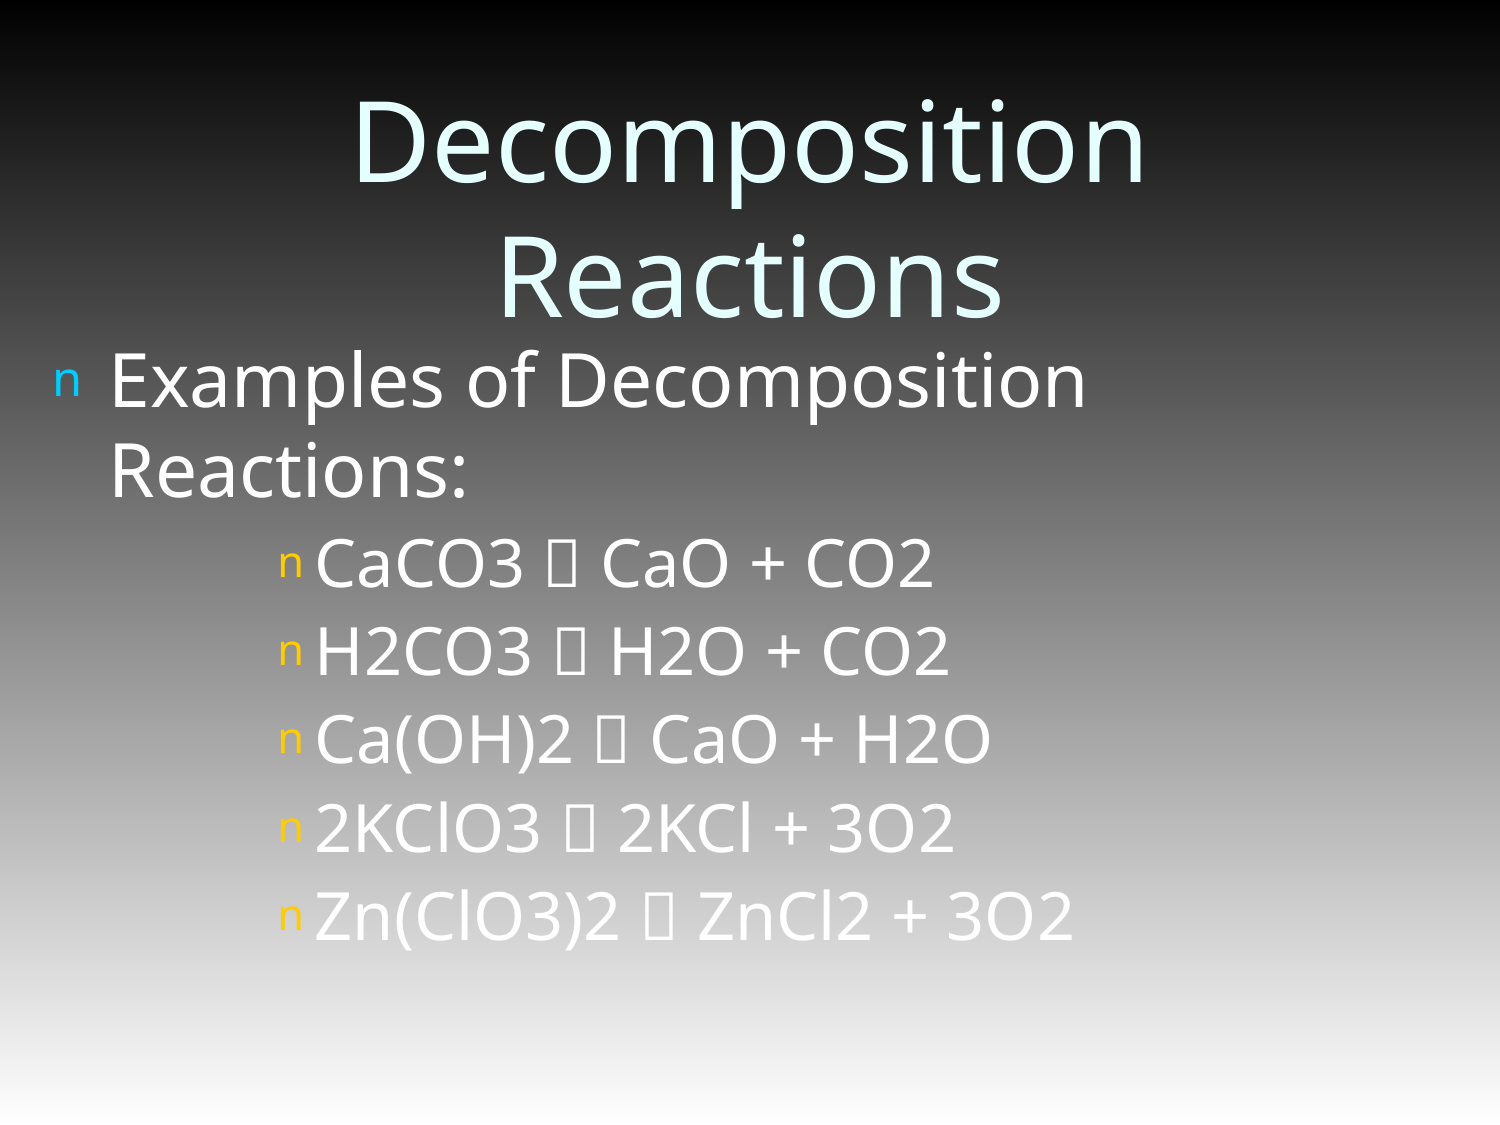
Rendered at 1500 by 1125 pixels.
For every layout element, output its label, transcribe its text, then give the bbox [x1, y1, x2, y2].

title Decomposition Reactions [75, 62, 1425, 288]
list Examples of Decomposition Reactions: CaCO3  CaO + CO2 H2CO3  H2O + CO2 Ca(OH)2  CaO + H2O 2KClO3  2KCl + 3O2 Zn(ClO3)2  ZnCl2 + 3O2 [37, 324, 1425, 1000]
